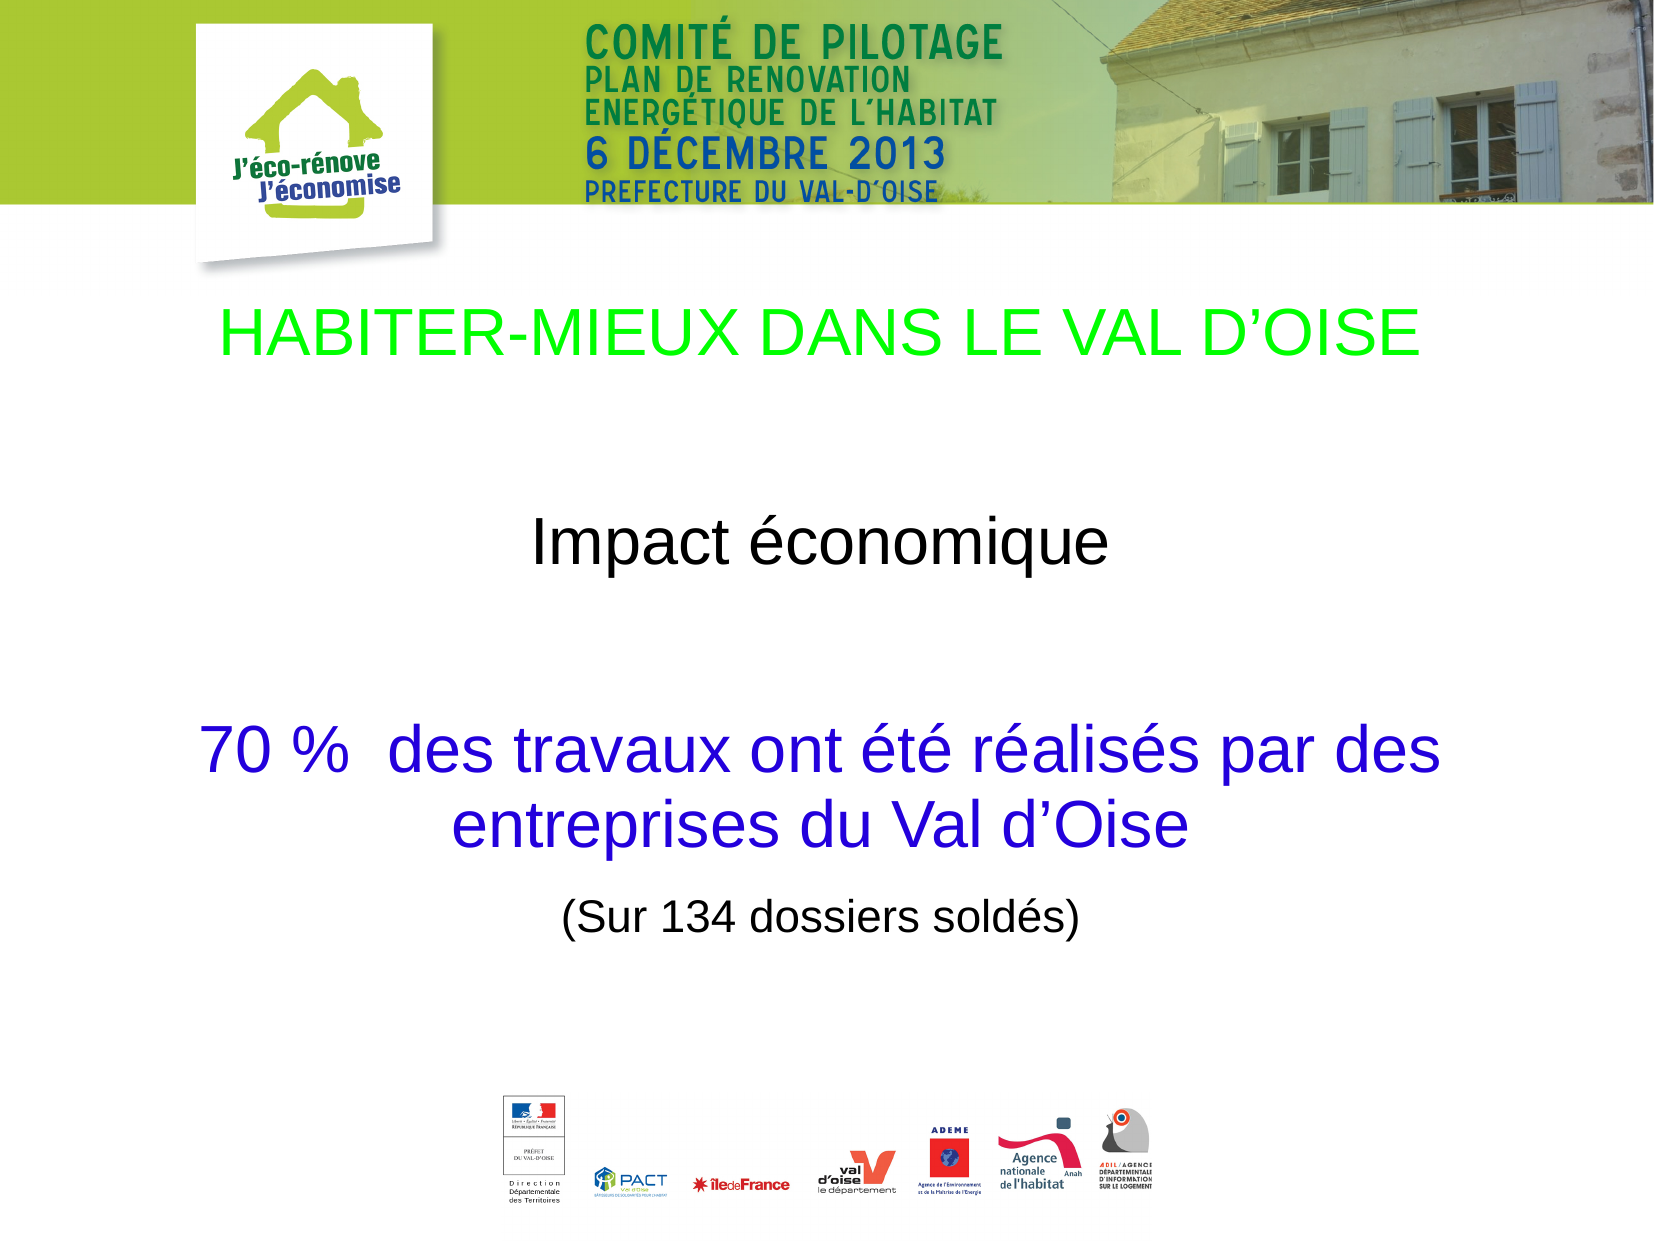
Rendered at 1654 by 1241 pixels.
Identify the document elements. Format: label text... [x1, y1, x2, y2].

list HABITER-MIEUX DANS LE VAL D’OISE Impact économique 70 % des travaux ont été réalisés par des entreprises du Val d’Oise (Sur 134 dossiers soldés) [76, 295, 1565, 1047]
